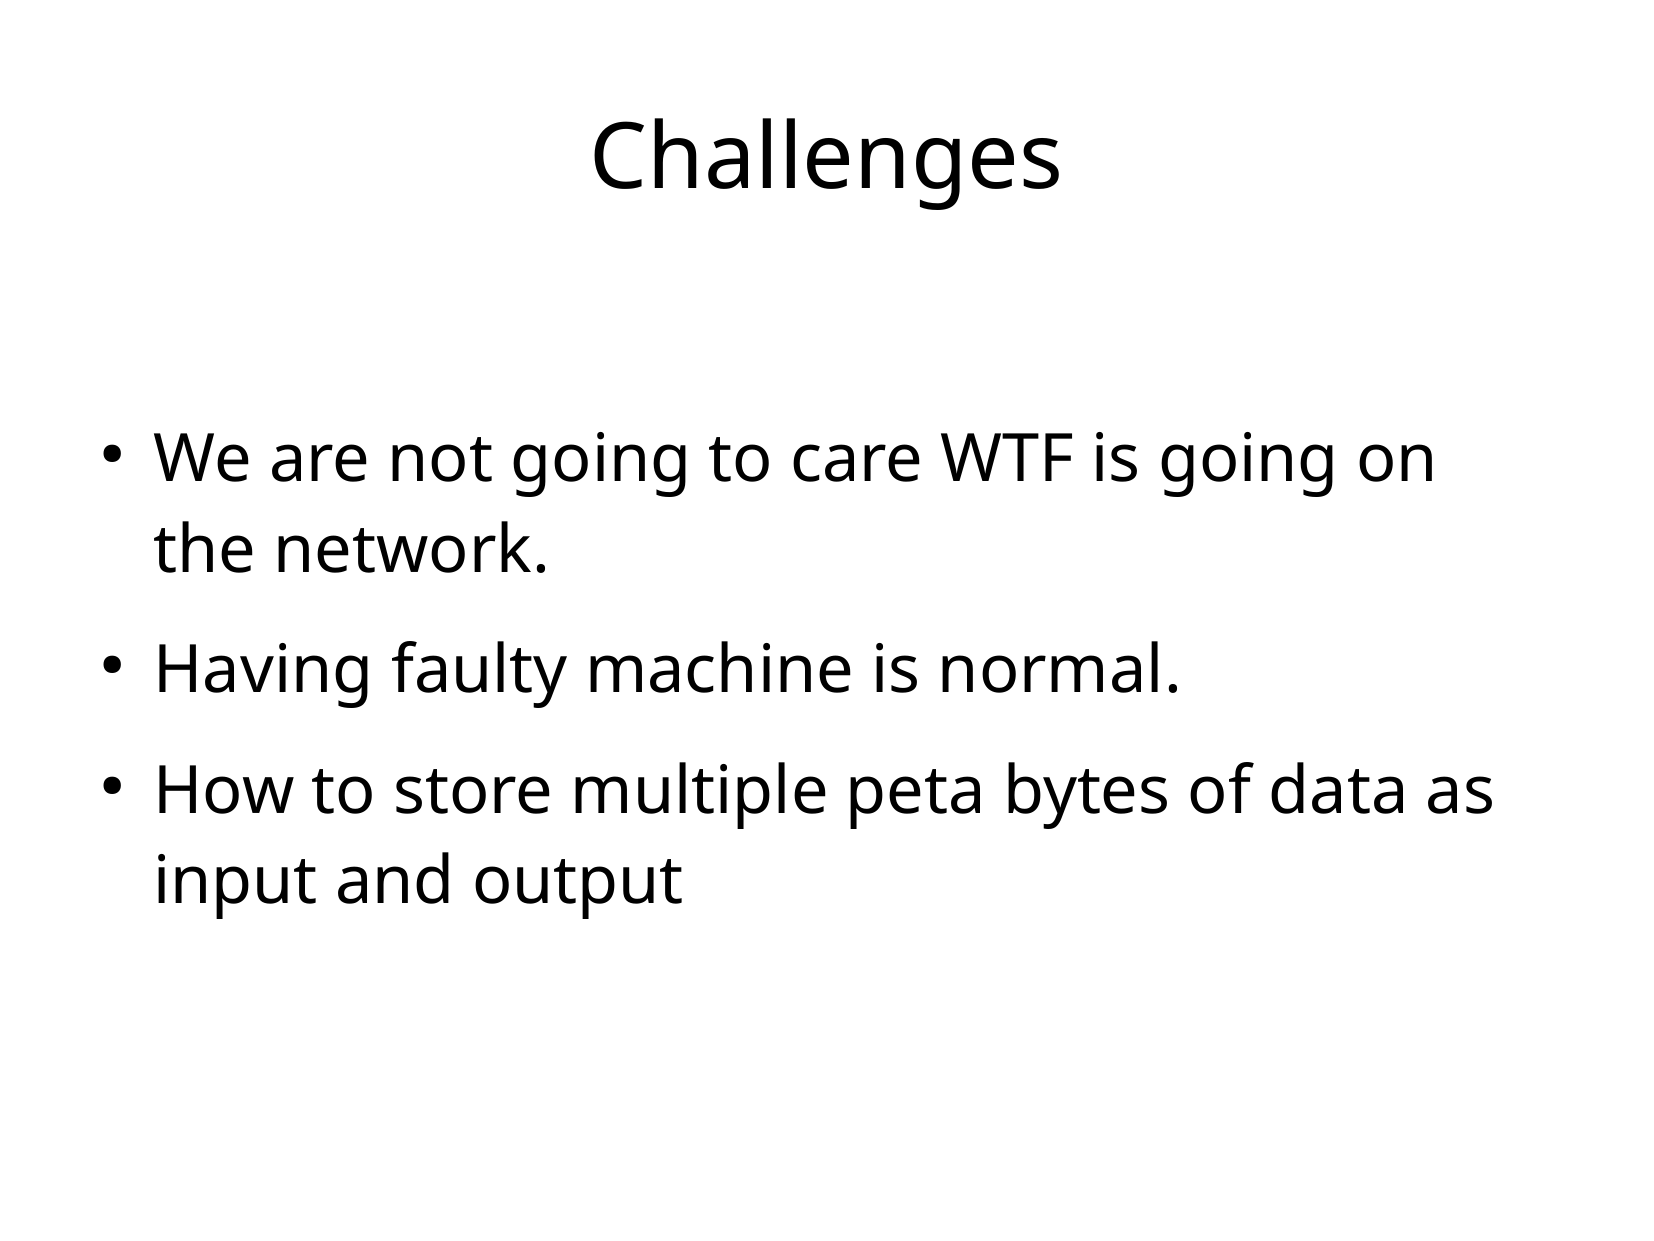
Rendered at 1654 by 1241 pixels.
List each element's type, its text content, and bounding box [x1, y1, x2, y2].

list We are not going to care WTF is going on the network. Having faulty machine is normal. How to store multiple peta bytes of data as input and output [82, 290, 1538, 1010]
title Challenges [82, 49, 1571, 257]
